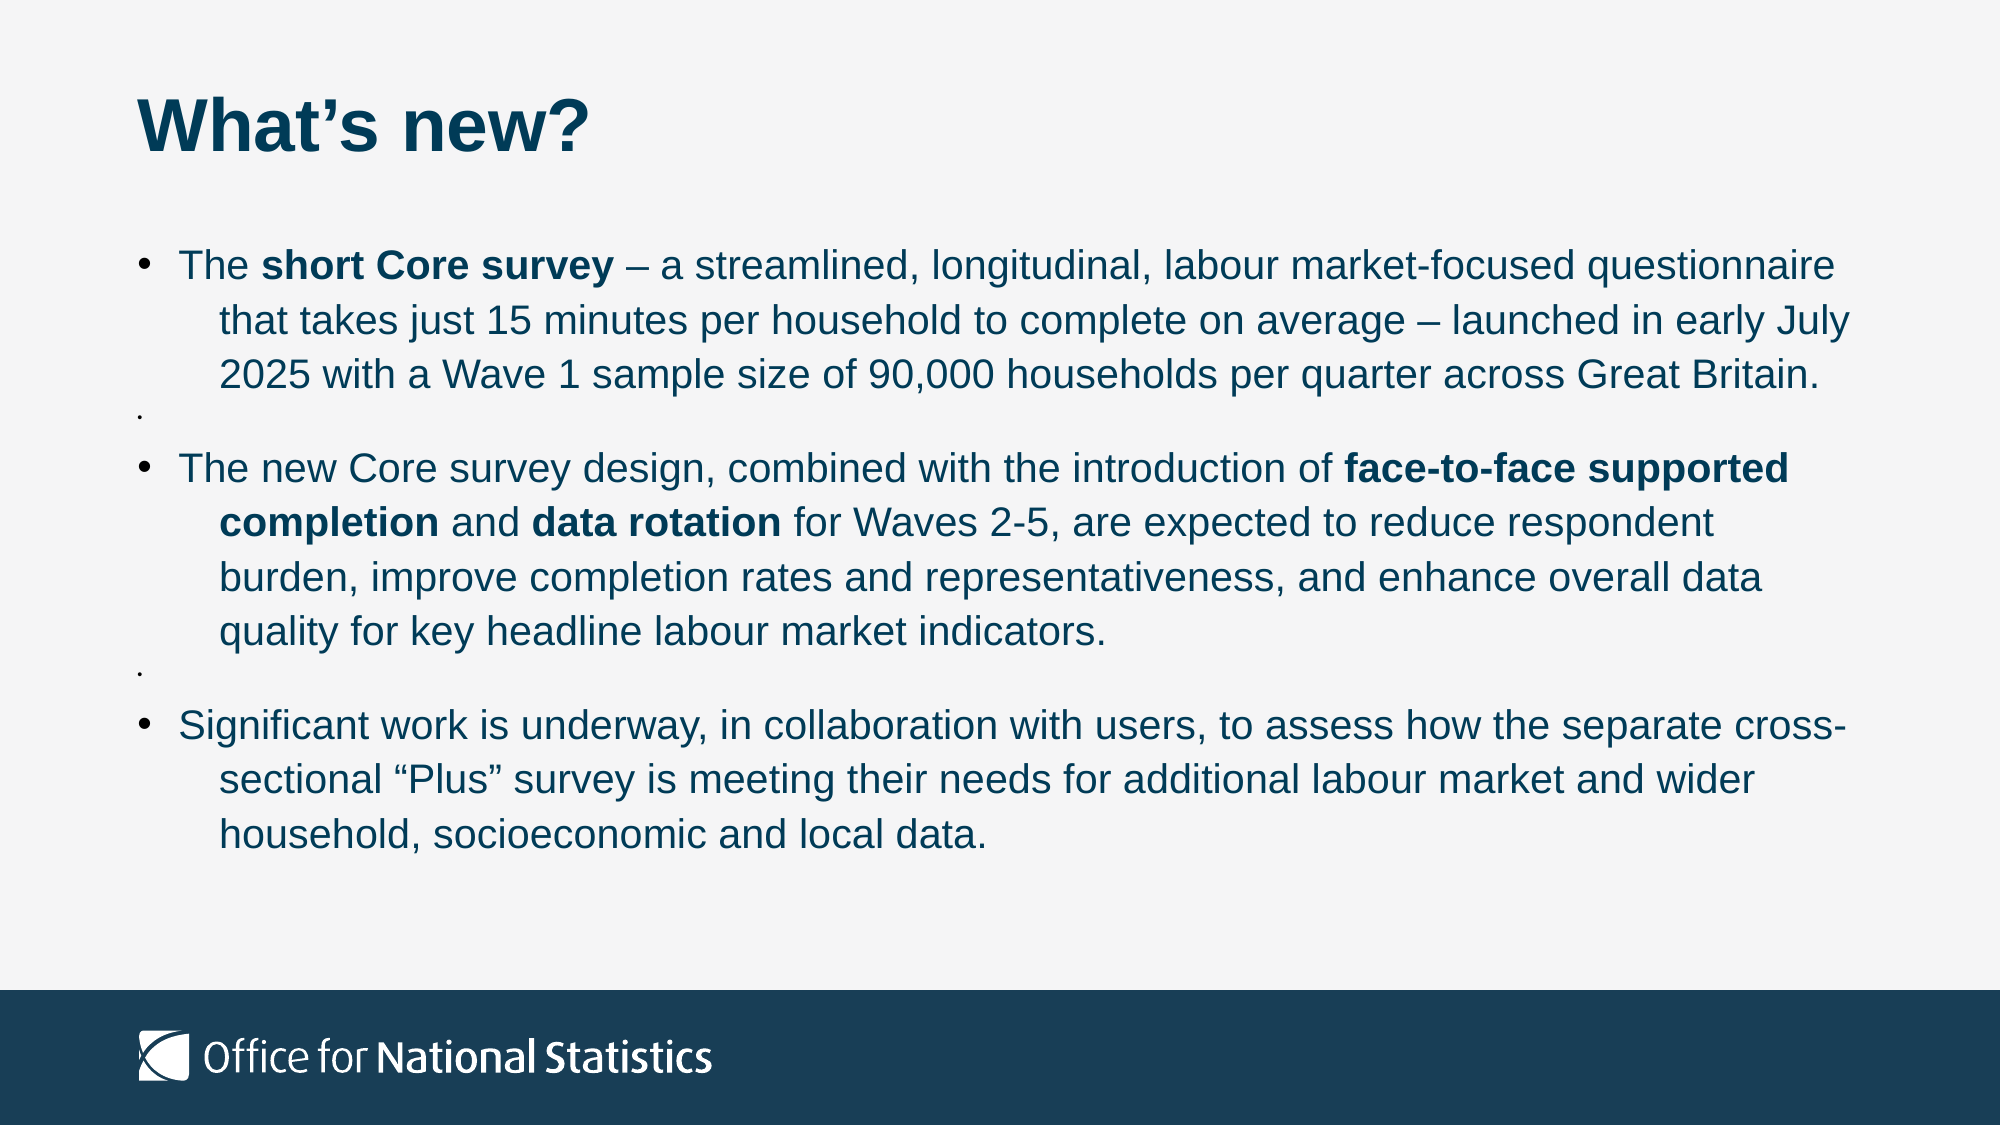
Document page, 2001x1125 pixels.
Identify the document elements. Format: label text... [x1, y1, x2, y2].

list The short Core survey – a streamlined, longitudinal, labour market-focused questionnaire that takes just 15 minutes per household to complete on average – launched in early July 2025 with a Wave 1 sample size of 90,000 households per quarter across Great Britain. The new Core survey design, combined with the introduction of face-to-face supported completion and data rotation for Waves 2-5, are expected to reduce respondent burden, improve completion rates and representativeness, and enhance overall data quality for key headline labour market indicators. Significant work is underway, in collaboration with users, to assess how the separate cross-sectional “Plus” survey is meeting their needs for additional labour market and wider household, socioeconomic and local data. [137, 233, 1863, 866]
title What’s new? [137, 82, 1863, 170]
